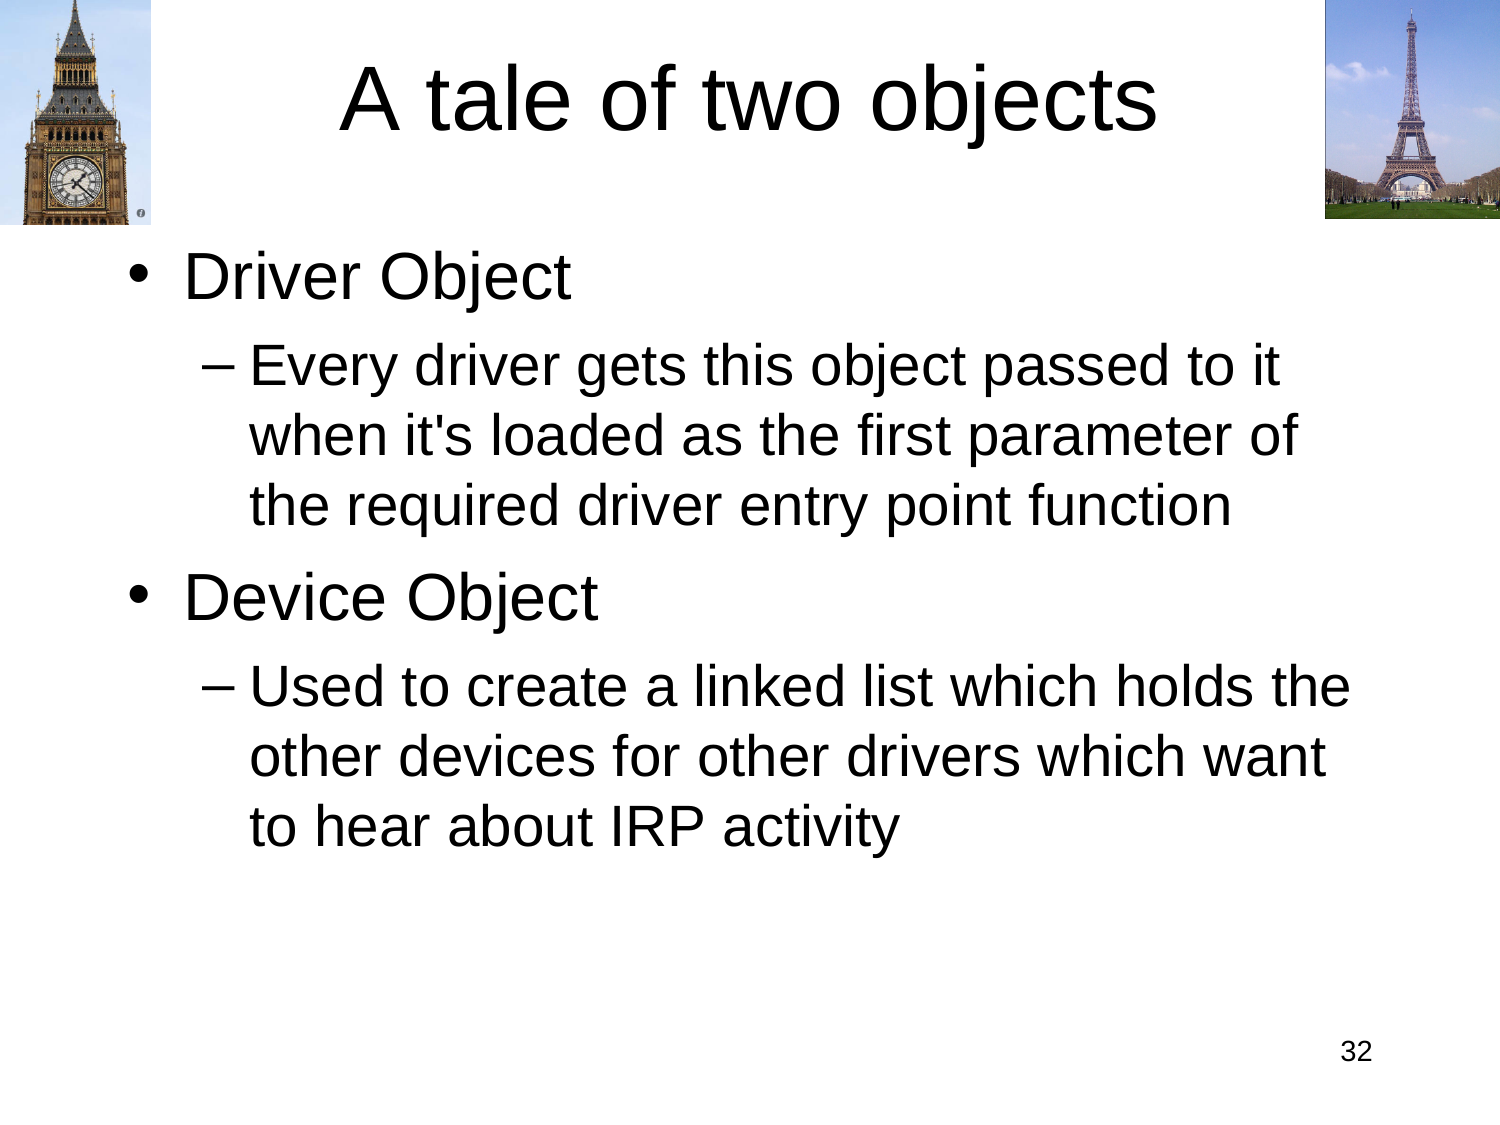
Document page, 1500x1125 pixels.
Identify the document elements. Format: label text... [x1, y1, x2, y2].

text_box <number> [1074, 1025, 1388, 1101]
picture [1325, 0, 1500, 219]
title A tale of two objects [151, 0, 1325, 188]
picture [0, 0, 151, 225]
list Driver Object Every driver gets this object passed to it when it's loaded as the first parameter of the required driver entry point function Device Object Used to create a linked list which holds the other devices for other drivers which want to hear about IRP activity [112, 224, 1388, 1000]
